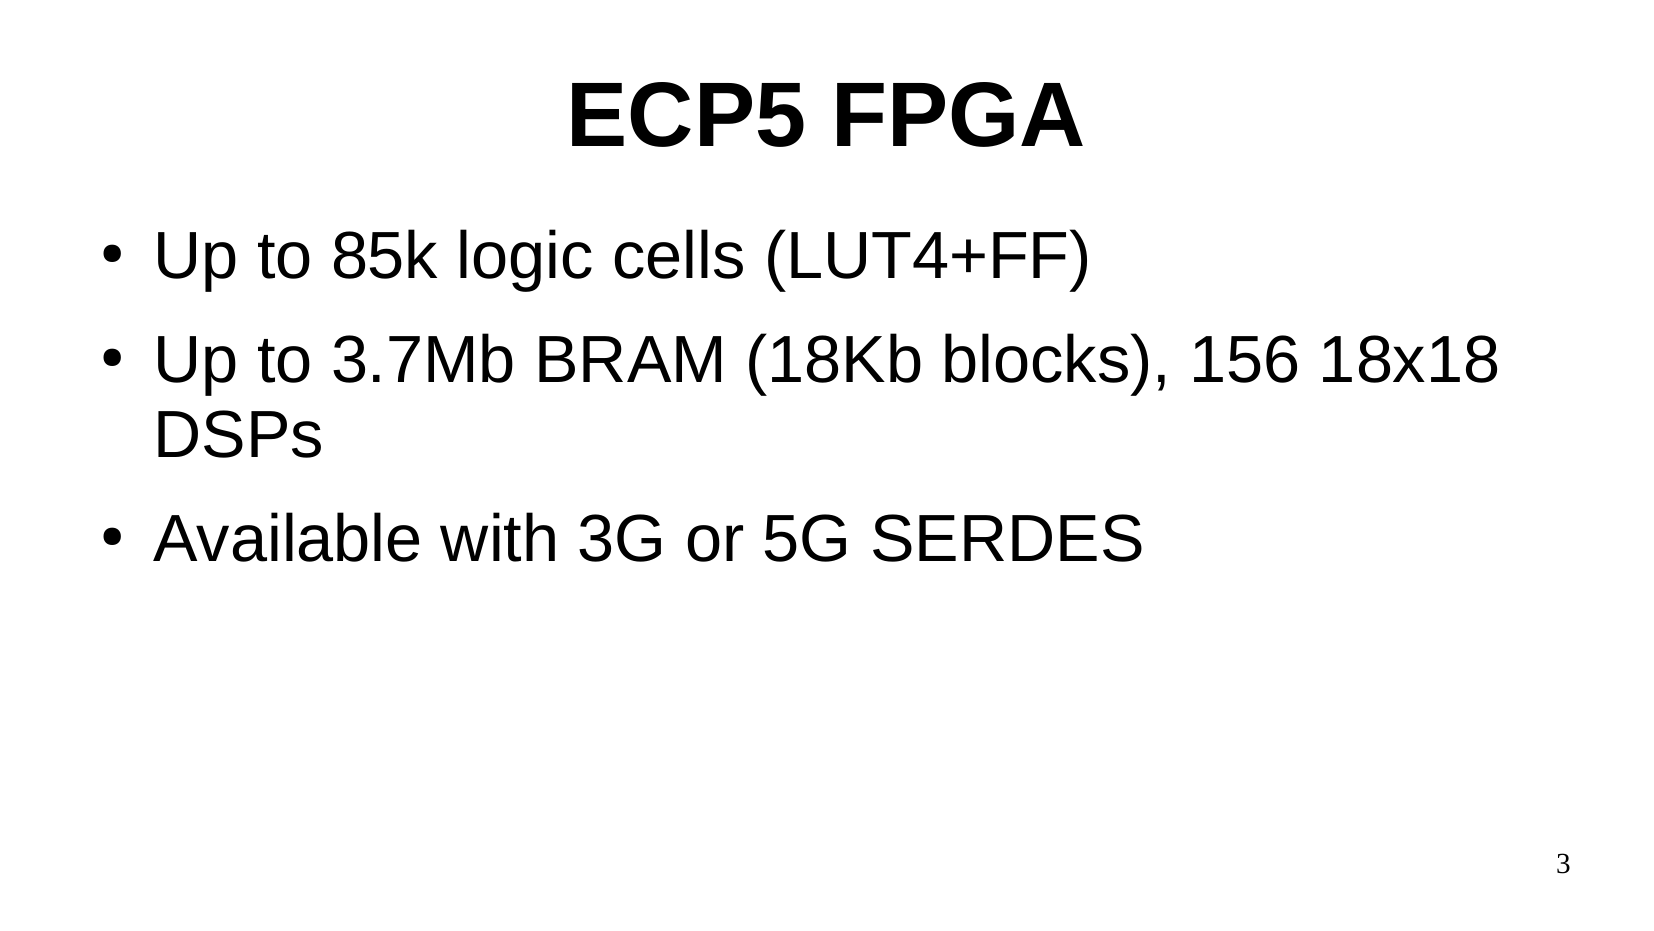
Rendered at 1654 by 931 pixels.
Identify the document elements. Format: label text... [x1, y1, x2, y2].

list Up to 85k logic cells (LUT4+FF) Up to 3.7Mb BRAM (18Kb blocks), 156 18x18 DSPs Available with 3G or 5G SERDES [82, 217, 1571, 758]
title ECP5 FPGA [82, 37, 1571, 193]
